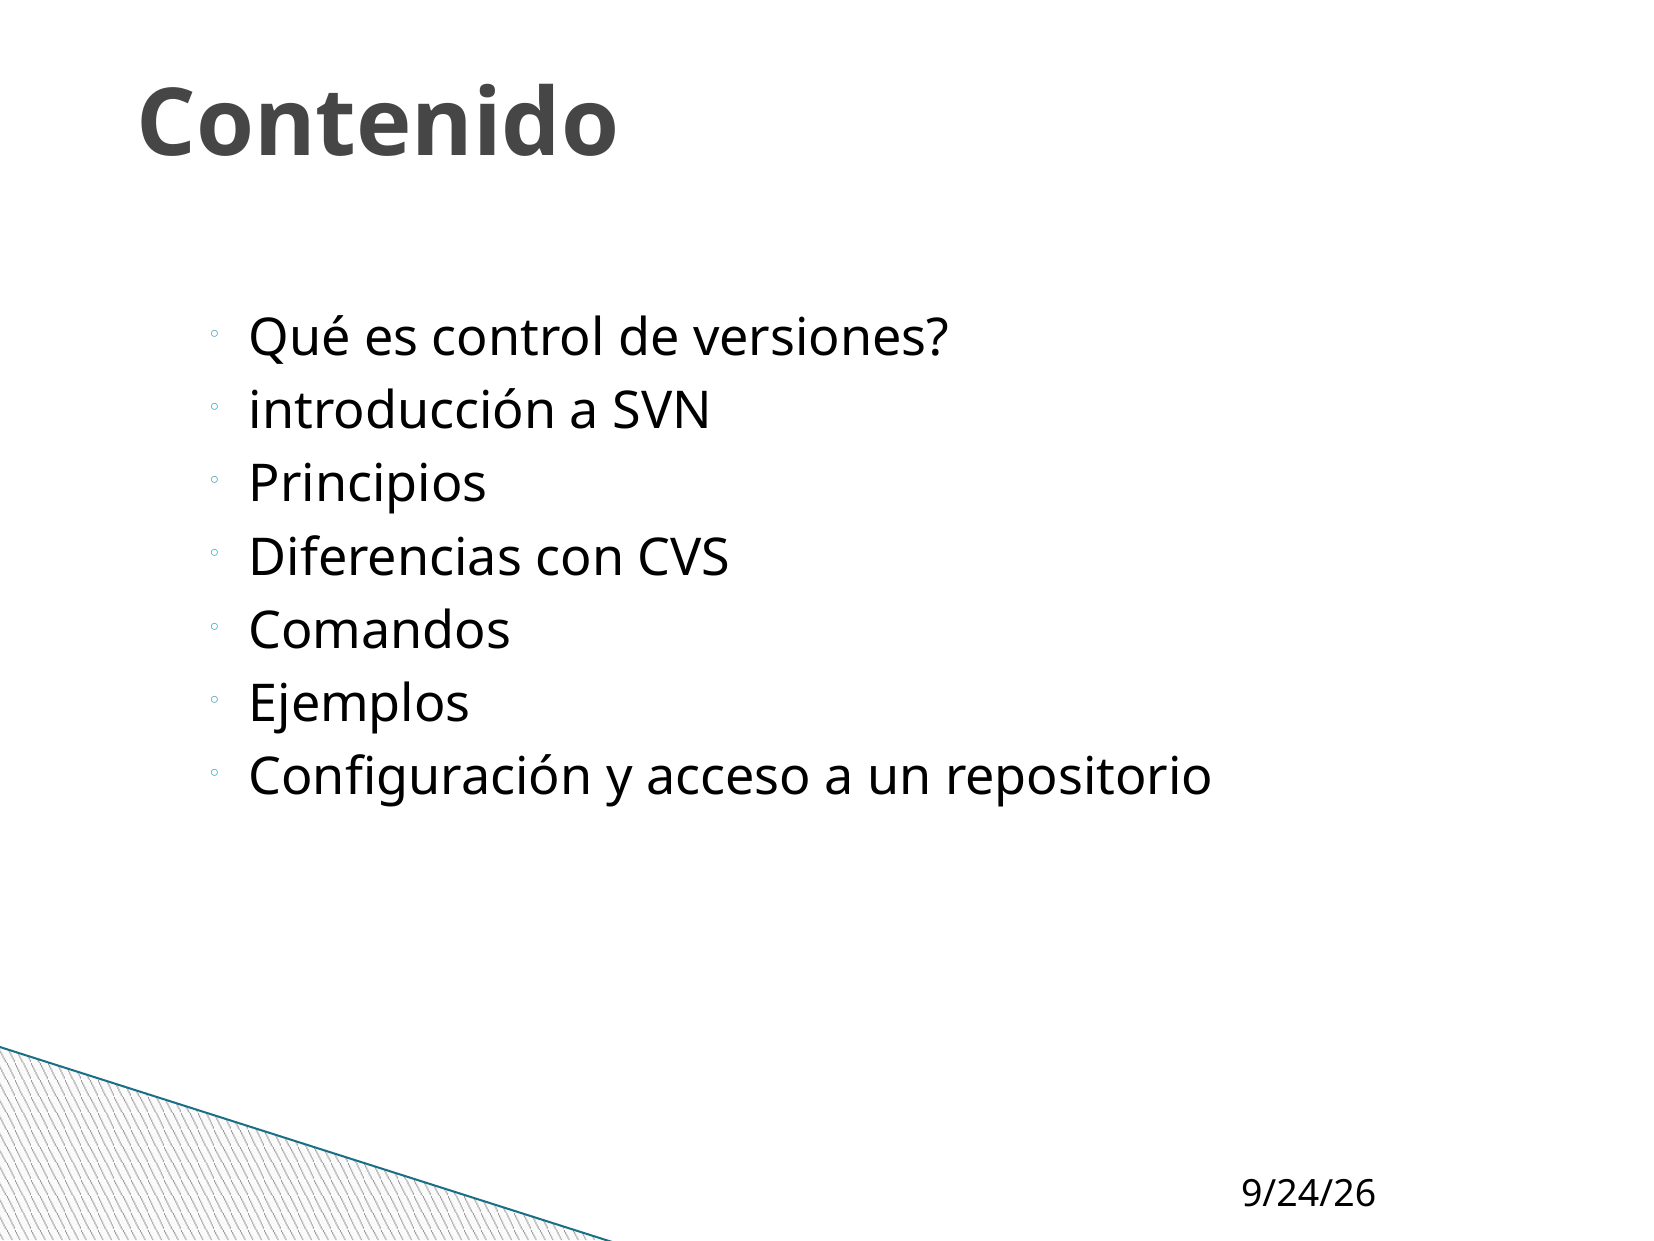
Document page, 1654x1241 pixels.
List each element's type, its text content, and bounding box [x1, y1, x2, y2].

list Qué es control de versiones? introducción a SVN Principios Diferencias con CVS Comandos Ejemplos Configuración y acceso a un repositorio [121, 295, 1534, 1152]
title Contenido [121, 2, 1534, 237]
picture [0, 1049, 602, 1241]
